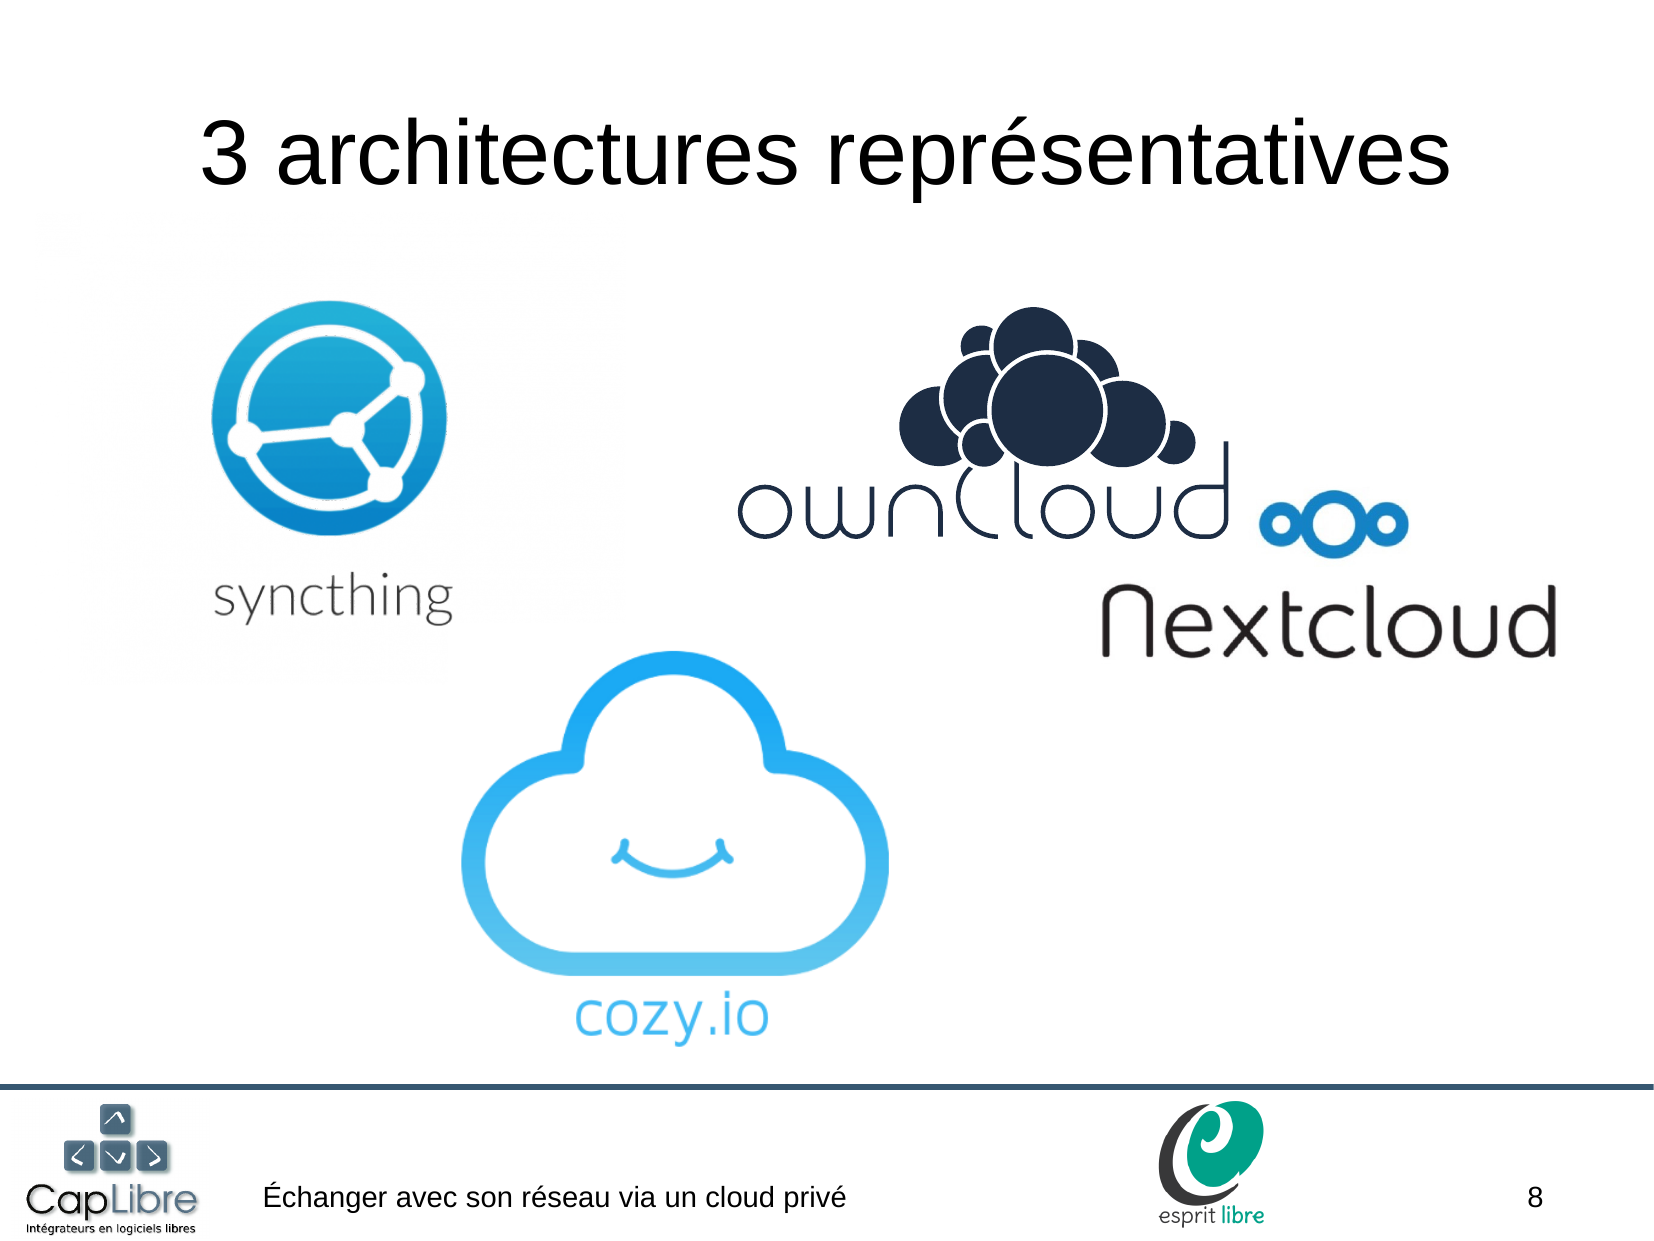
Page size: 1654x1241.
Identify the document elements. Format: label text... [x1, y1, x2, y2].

title 3 architectures représentatives [82, 49, 1571, 257]
picture [35, 212, 900, 1075]
picture [737, 307, 1607, 694]
picture [11, 1098, 210, 1239]
picture [1145, 1098, 1276, 1229]
